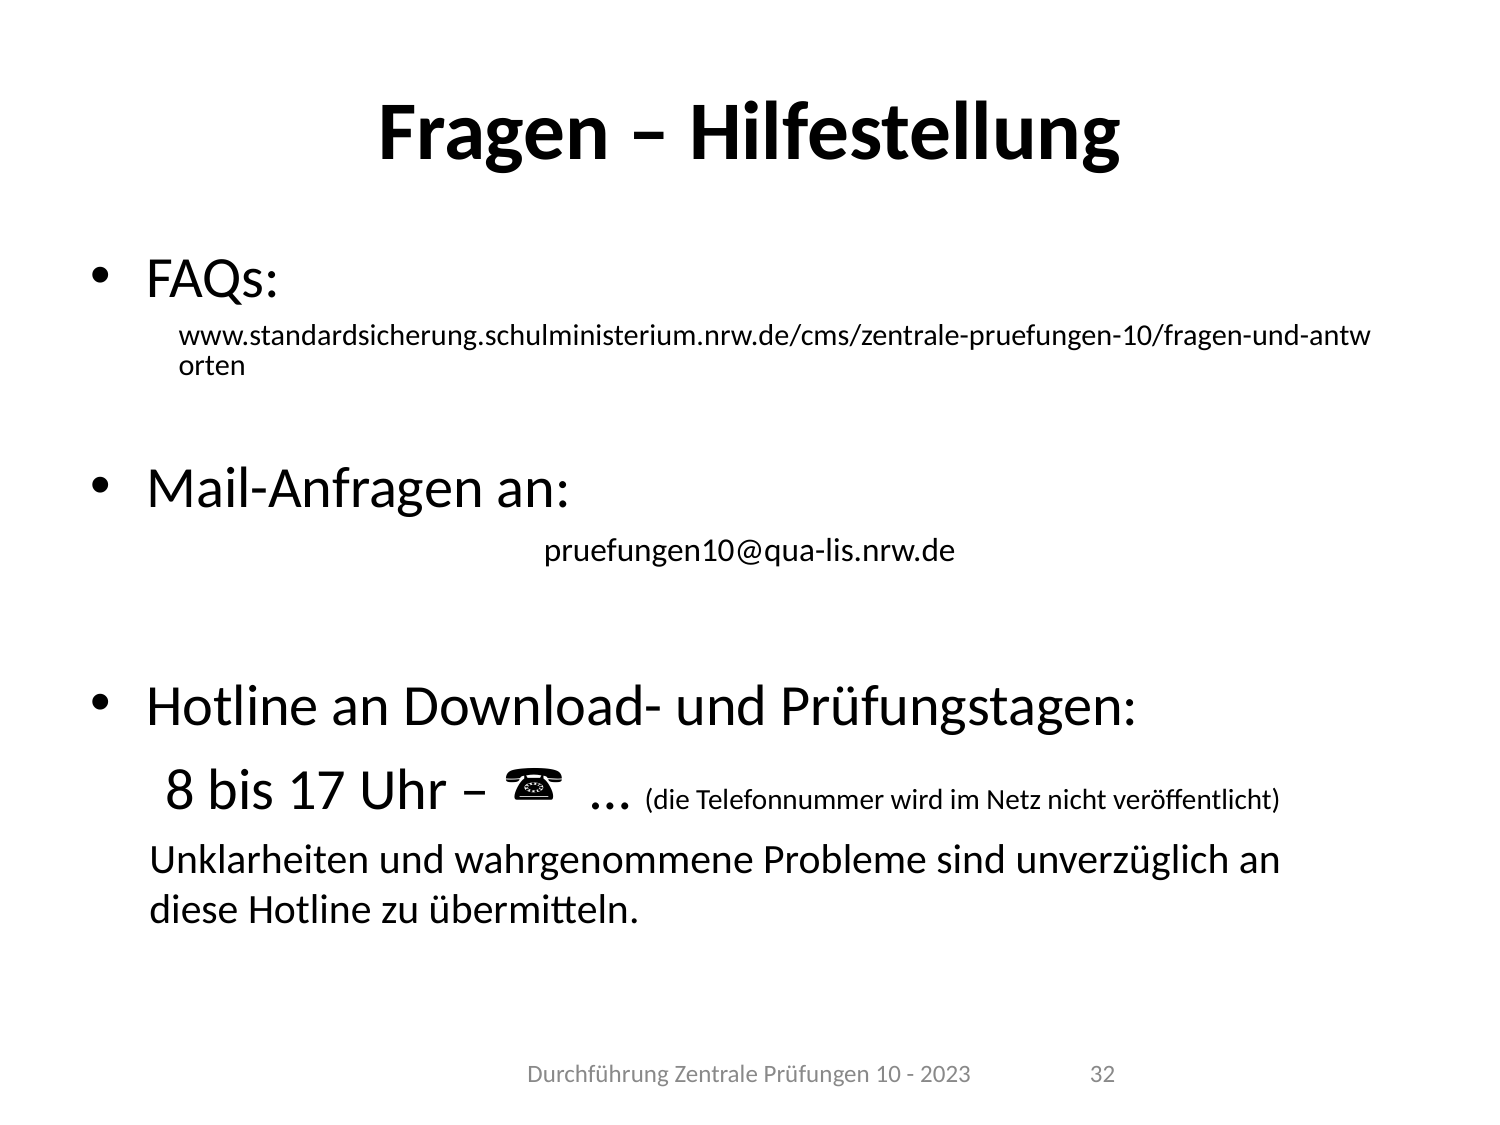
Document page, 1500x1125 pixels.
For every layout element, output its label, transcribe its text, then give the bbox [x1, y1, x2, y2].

title Fragen – Hilfestellung [75, 45, 1426, 209]
list FAQs: www.standardsicherung.schulministerium.nrw.de/cms/zentrale-pruefungen-10/fragen-und-antworten Mail-Anfragen an: pruefungen10@qua-lis.nrw.de Hotline an Download- und Prüfungstagen: 8 bis 17 Uhr –  … (die Telefonnummer wird im Netz nicht veröffentlicht) Unklarheiten und wahrgenommene Probleme sind unverzüglich an diese Hotline zu übermitteln. [75, 231, 1426, 1005]
text_box Durchführung Zentrale Prüfungen 10 - 2023 [512, 1042, 988, 1103]
text_box 32 [1074, 1042, 1426, 1103]
